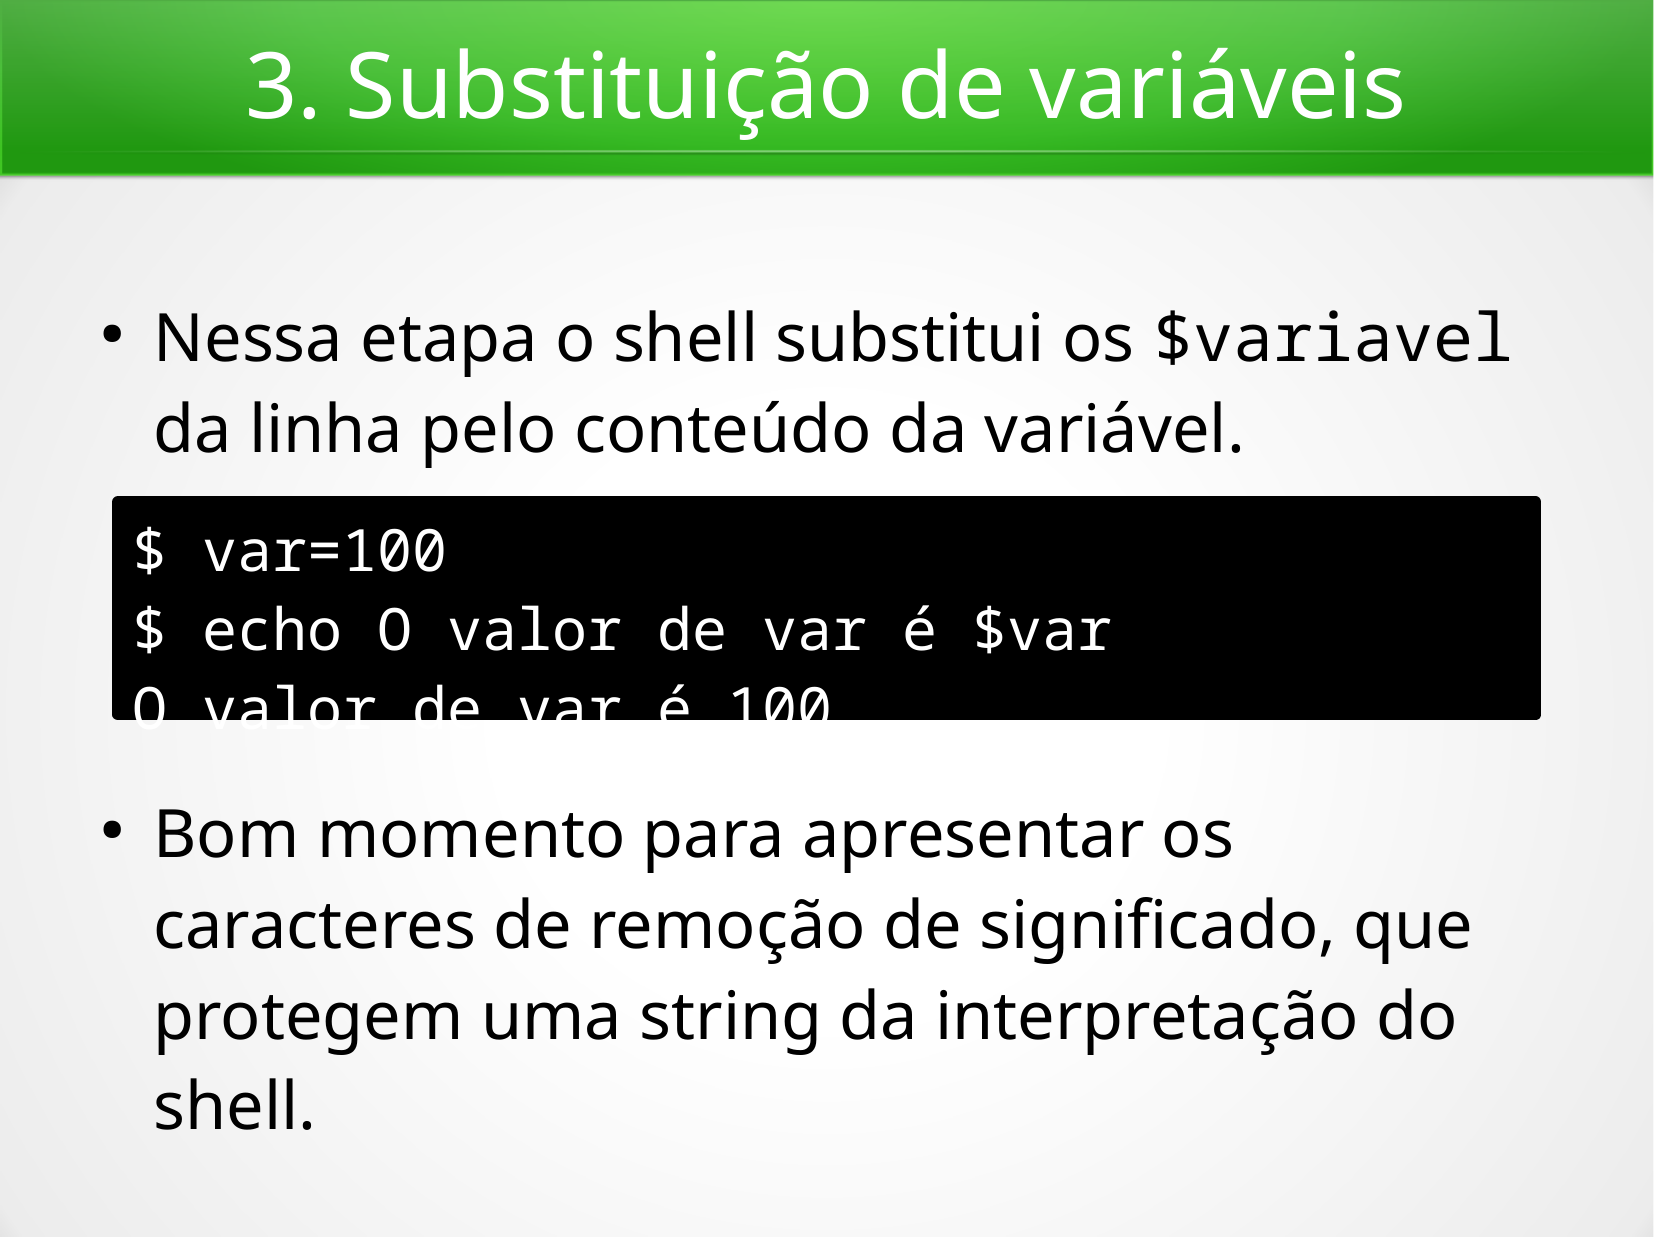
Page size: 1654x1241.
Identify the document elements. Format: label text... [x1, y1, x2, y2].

picture [0, 0, 1654, 1237]
list Nessa etapa o shell substitui os $variavel da linha pelo conteúdo da variável. [82, 290, 1571, 473]
text_box $ var=100 $ echo O valor de var é $var O valor de var é 100 [118, 501, 1536, 715]
title 3. Substituição de variáveis [82, 11, 1571, 154]
list Bom momento para apresentar os caracteres de remoção de significado, que protegem uma string da interpretação do shell. [82, 786, 1571, 1205]
